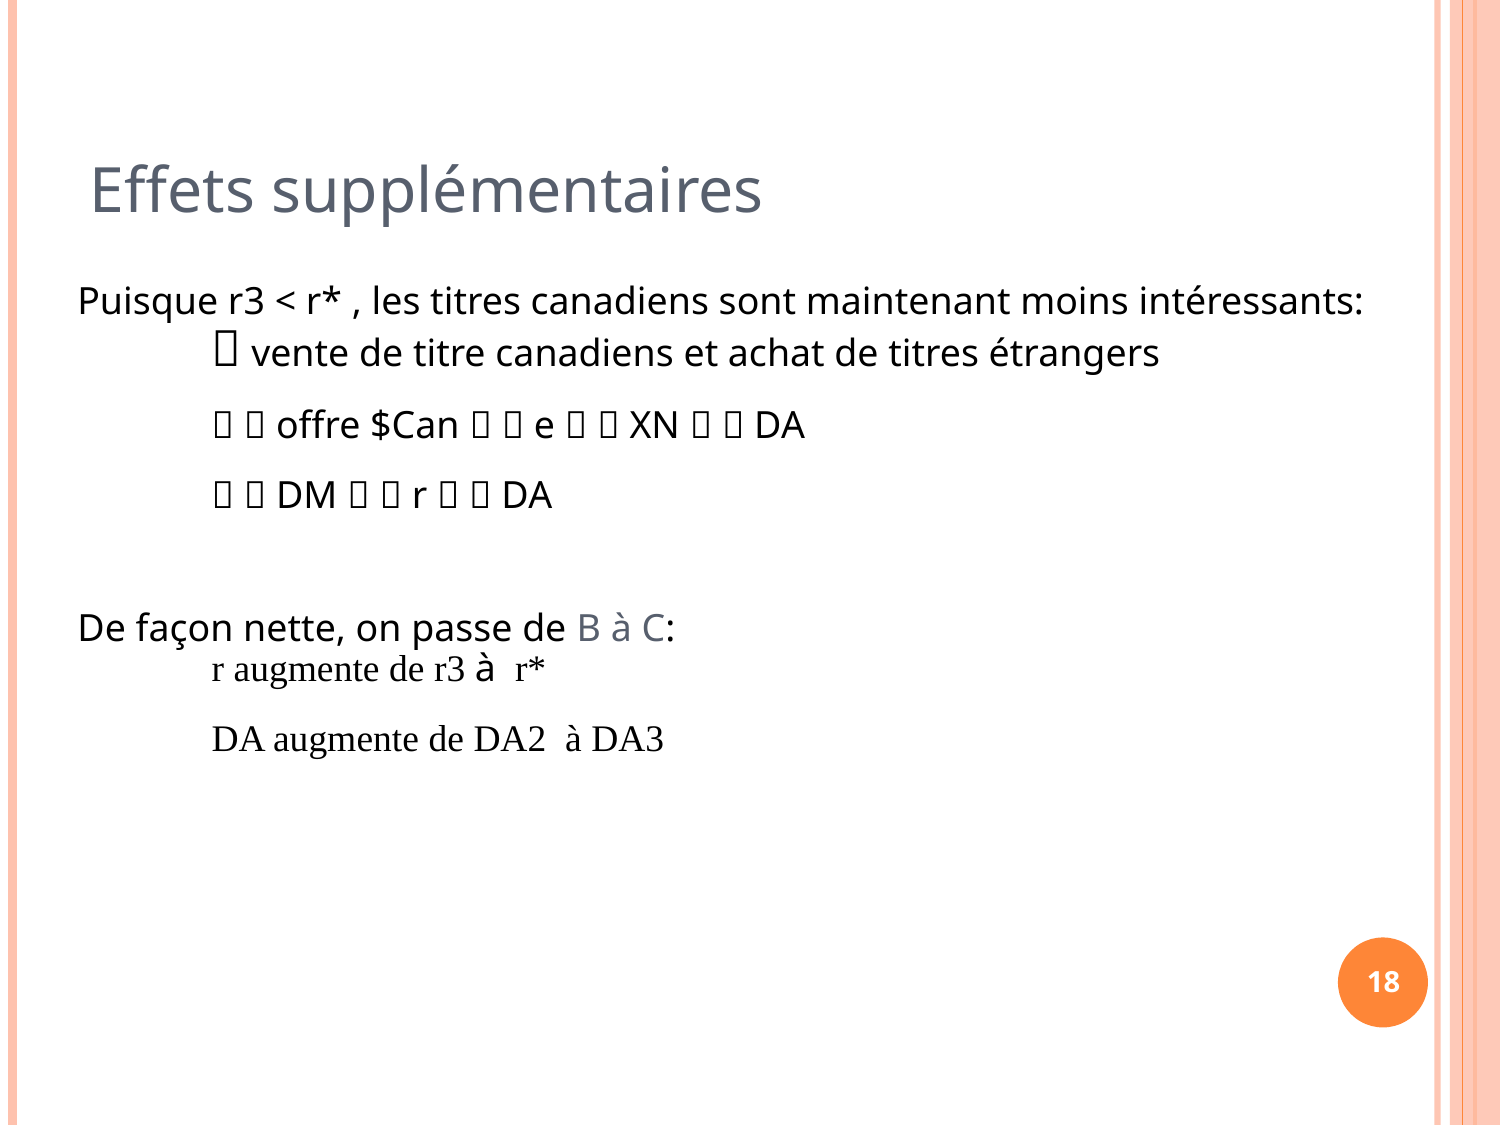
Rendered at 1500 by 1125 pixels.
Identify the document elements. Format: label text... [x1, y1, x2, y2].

title Effets supplémentaires [75, 45, 1300, 233]
slide_number <numéro> [1333, 940, 1434, 1027]
list Puisque r3 < r* , les titres canadiens sont maintenant moins intéressants:  vente de titre canadiens et achat de titres étrangers   offre $Can   e   XN   DA   DM   r   DA De façon nette, on passe de B à C: r augmente de r3 à r* DA augmente de DA2 à DA3 [62, 275, 1463, 1075]
